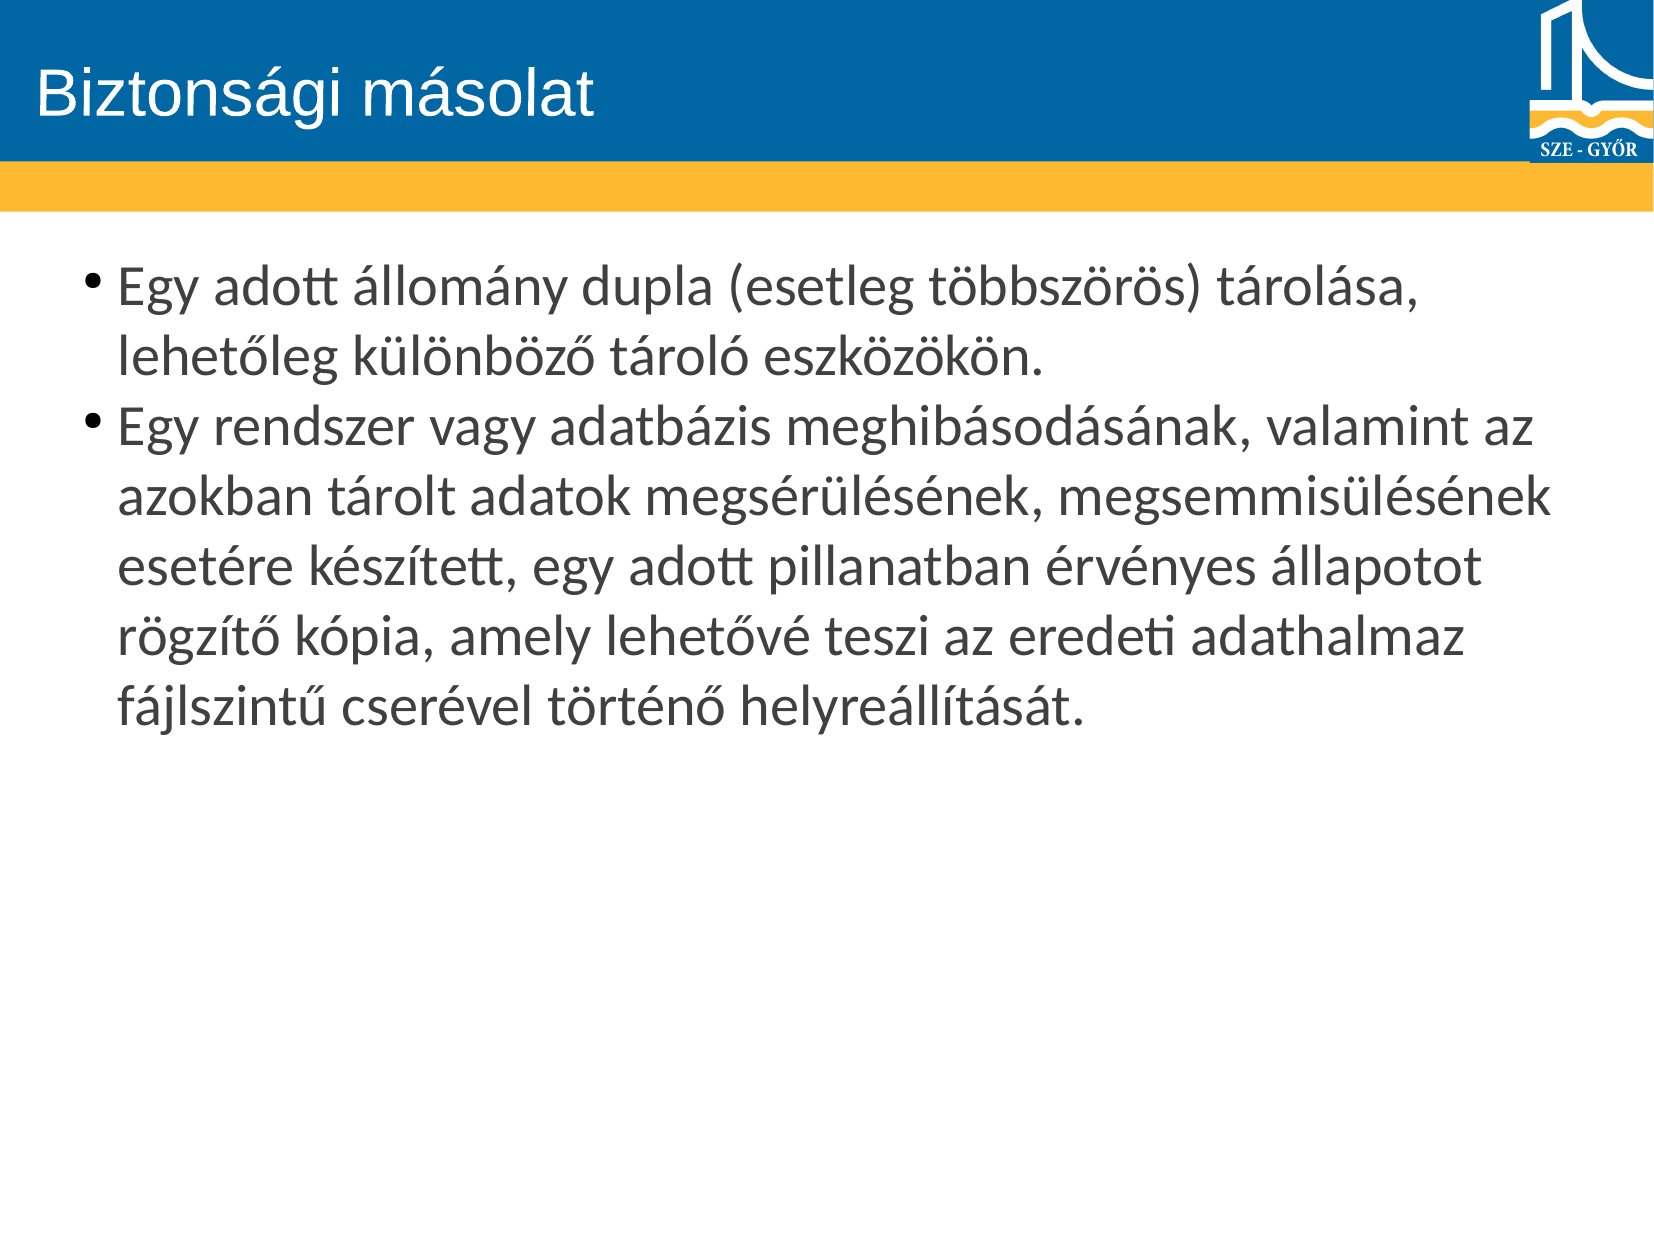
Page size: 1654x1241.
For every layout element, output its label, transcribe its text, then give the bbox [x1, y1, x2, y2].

text_box Egy adott állomány dupla (esetleg többszörös) tárolása, lehetőleg különböző tároló eszközökön. Egy rendszer vagy adatbázis meghibásodásának, valamint az azokban tárolt adatok megsérülésének, megsemmisülésének esetére készített, egy adott pillanatban érvényes állapotot rögzítő kópia, amely lehetővé teszi az eredeti adathalmaz fájlszintű cserével történő helyreállítását. [82, 247, 1571, 1198]
picture [1529, 0, 1654, 163]
text_box Biztonsági másolat [34, 48, 1524, 144]
